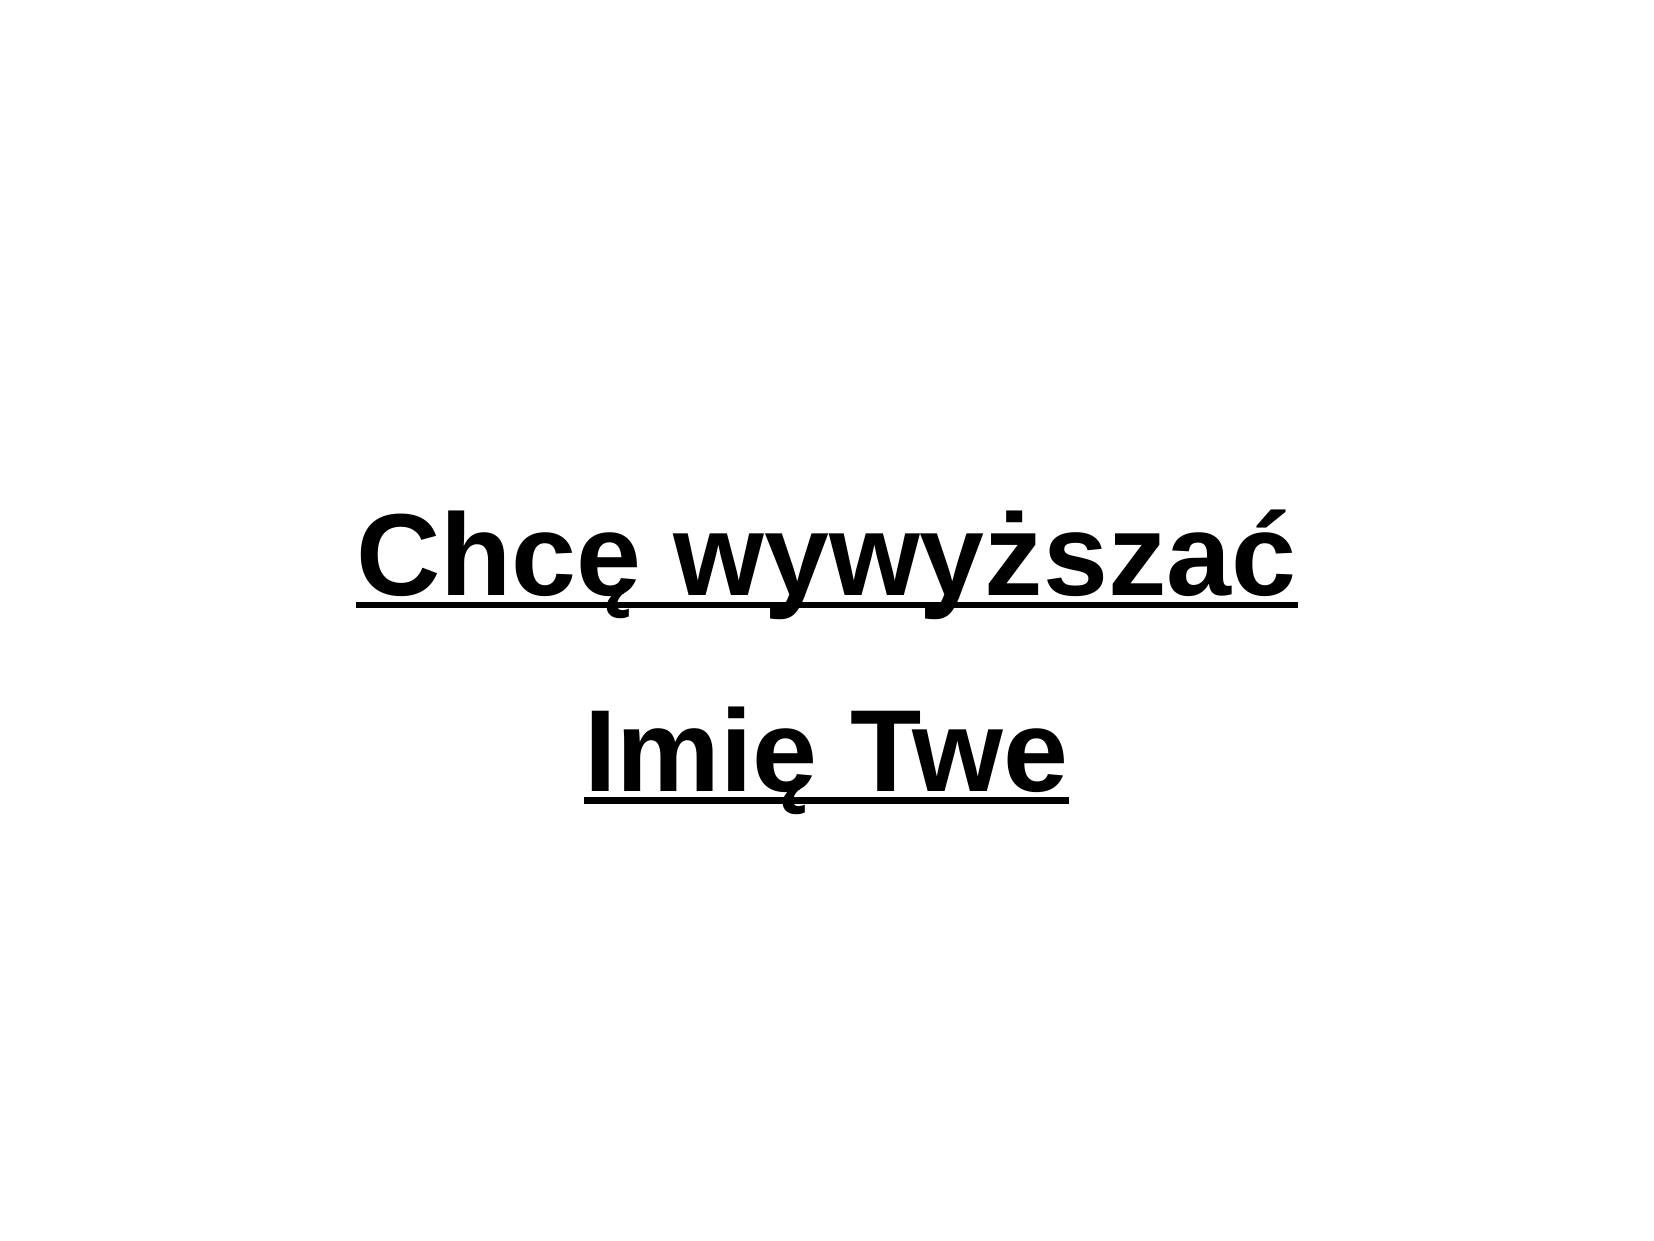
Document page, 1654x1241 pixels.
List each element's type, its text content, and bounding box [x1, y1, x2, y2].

subtitle Chcę wywyższać Imię Twe [0, 0, 1654, 1241]
